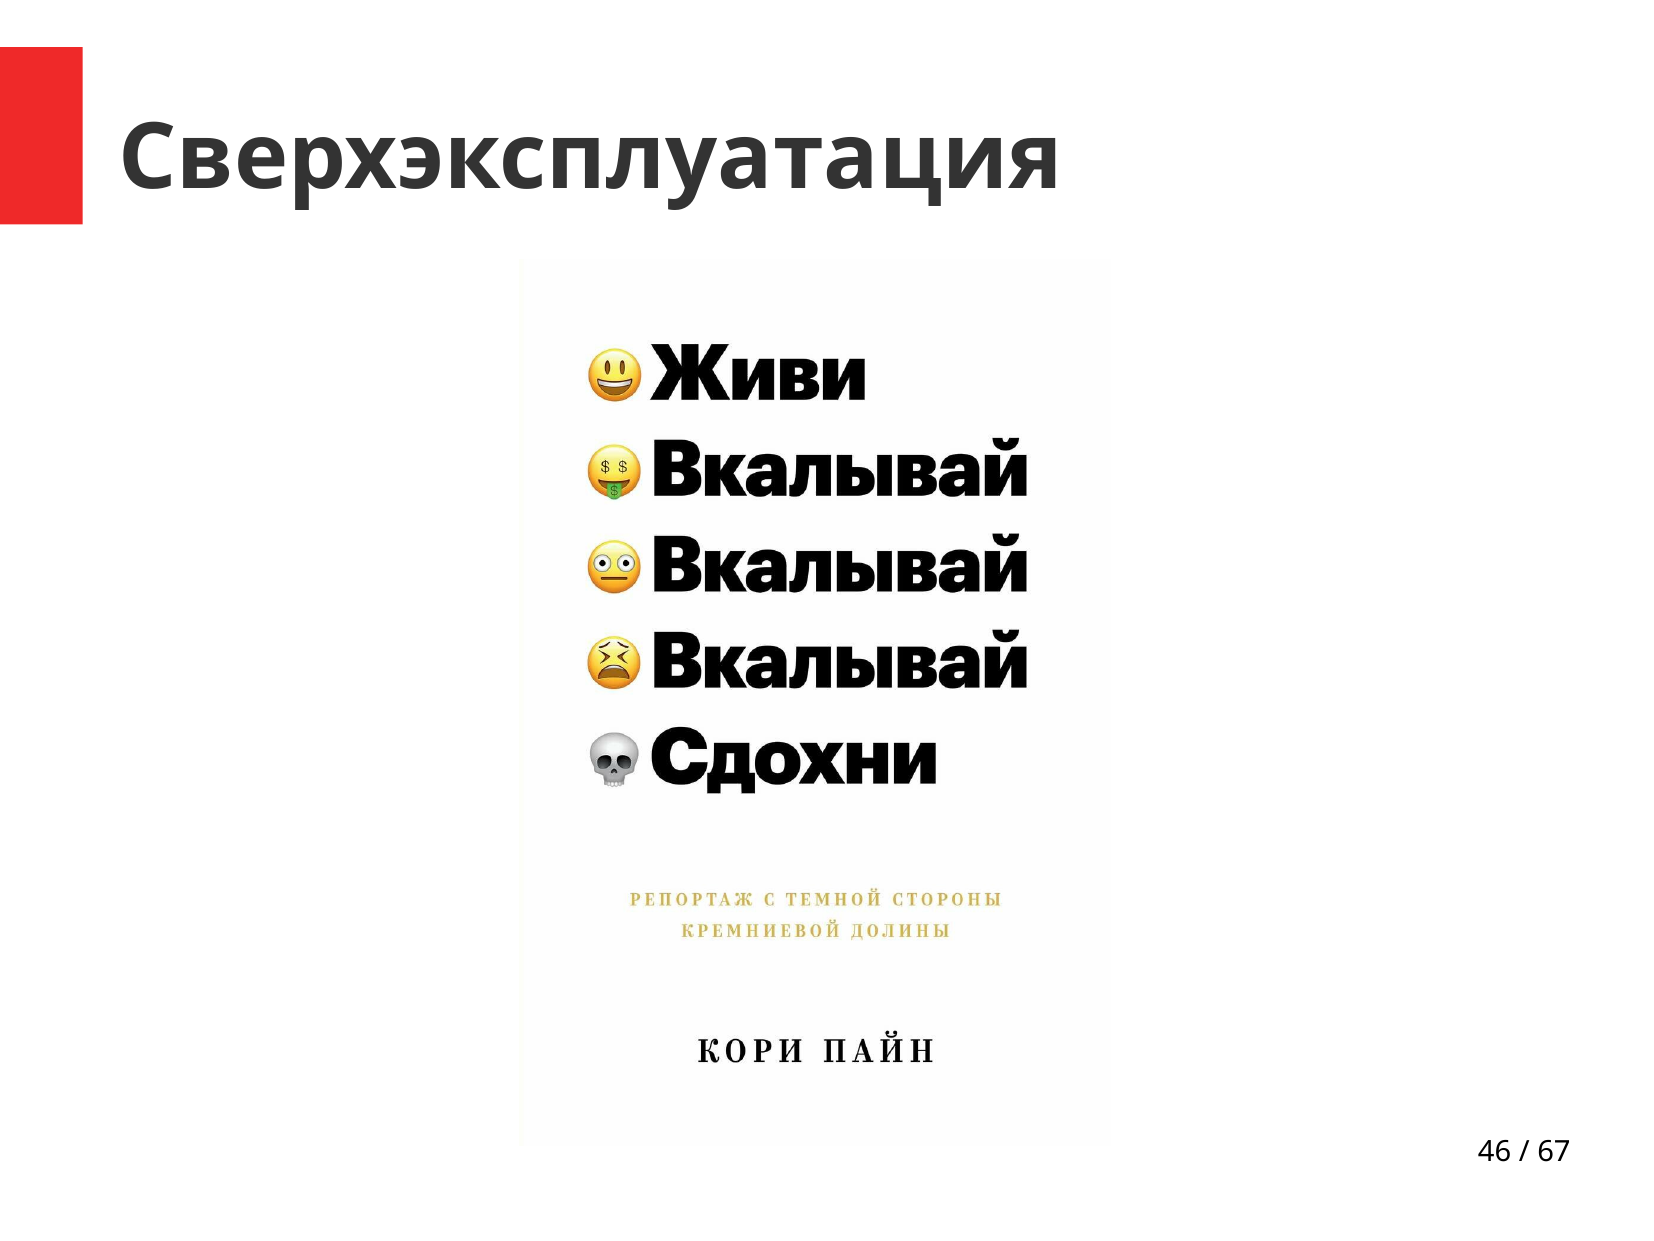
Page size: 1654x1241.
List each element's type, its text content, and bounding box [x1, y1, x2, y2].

title Сверхэксплуатация [118, 49, 1571, 257]
picture [519, 259, 1111, 1146]
